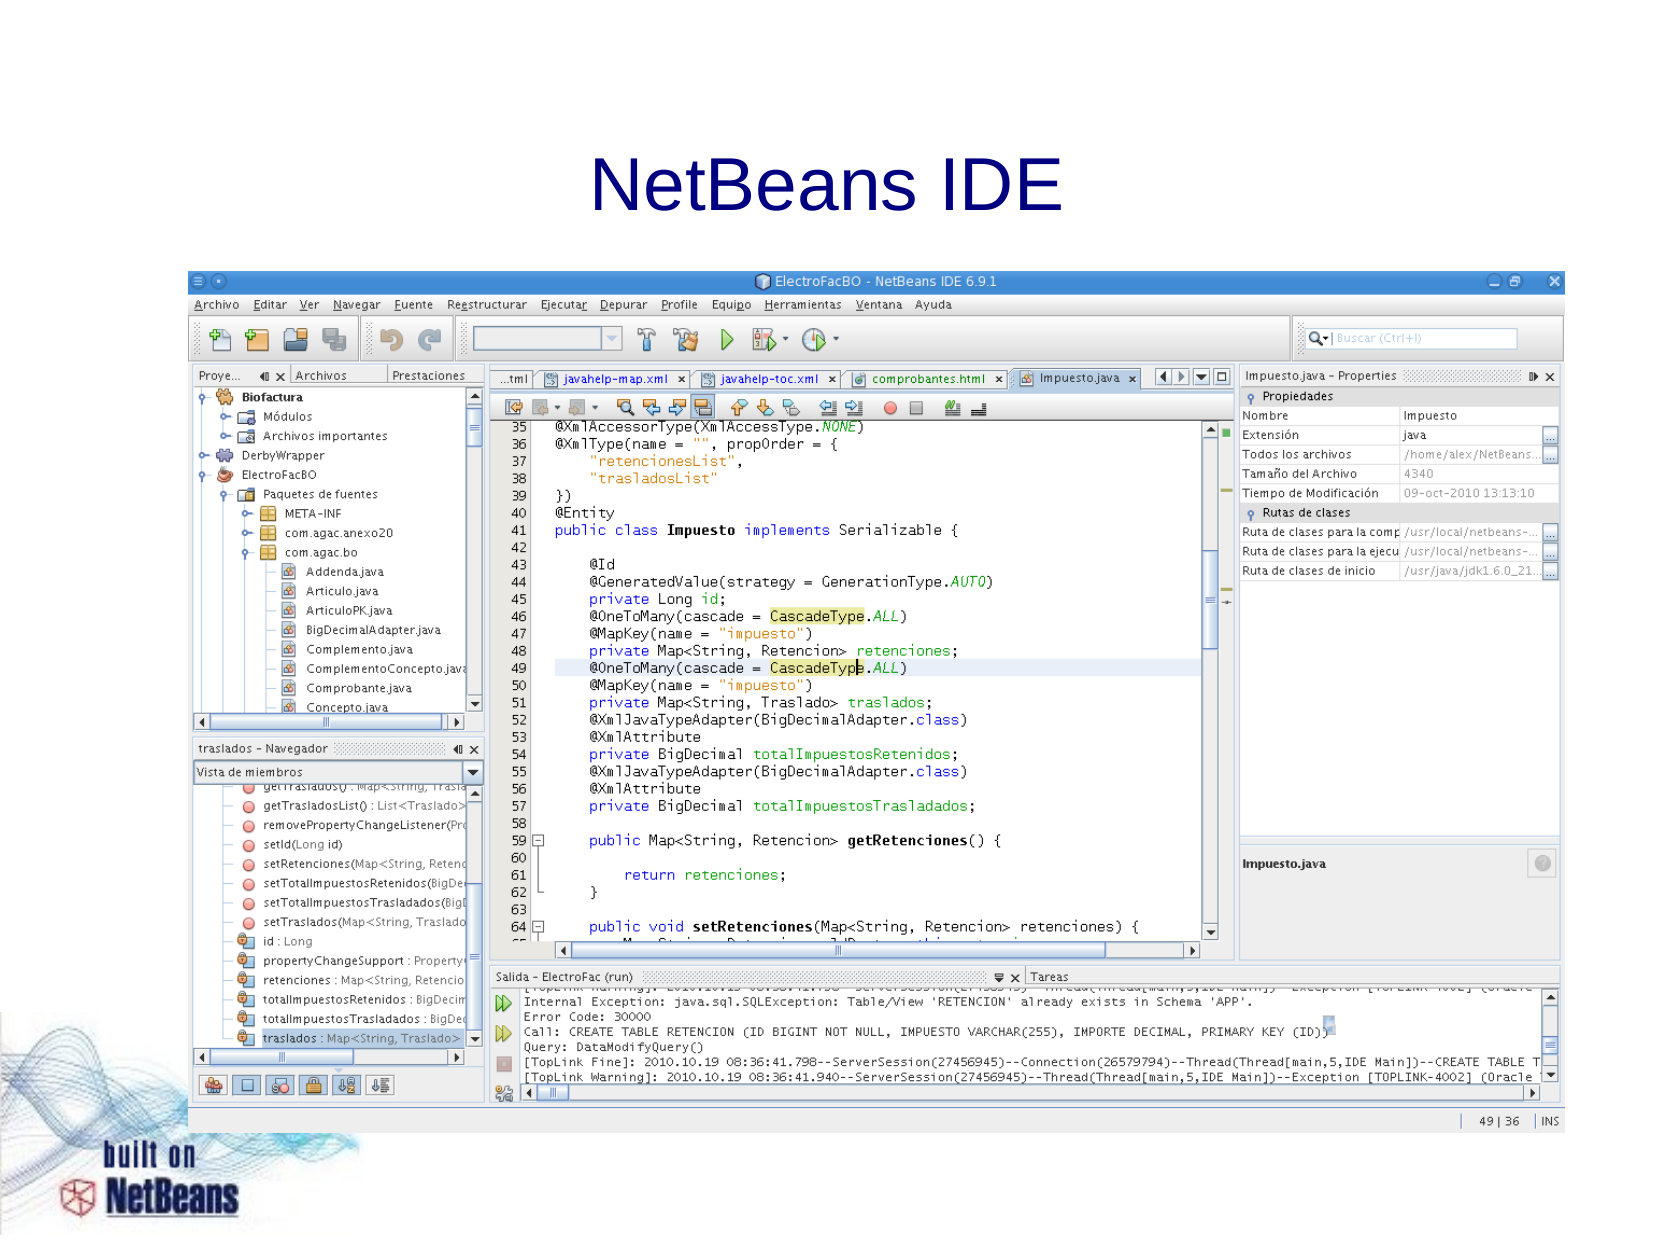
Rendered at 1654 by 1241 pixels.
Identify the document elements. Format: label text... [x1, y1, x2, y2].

picture [0, 271, 1565, 1235]
title NetBeans IDE [82, 119, 1571, 250]
